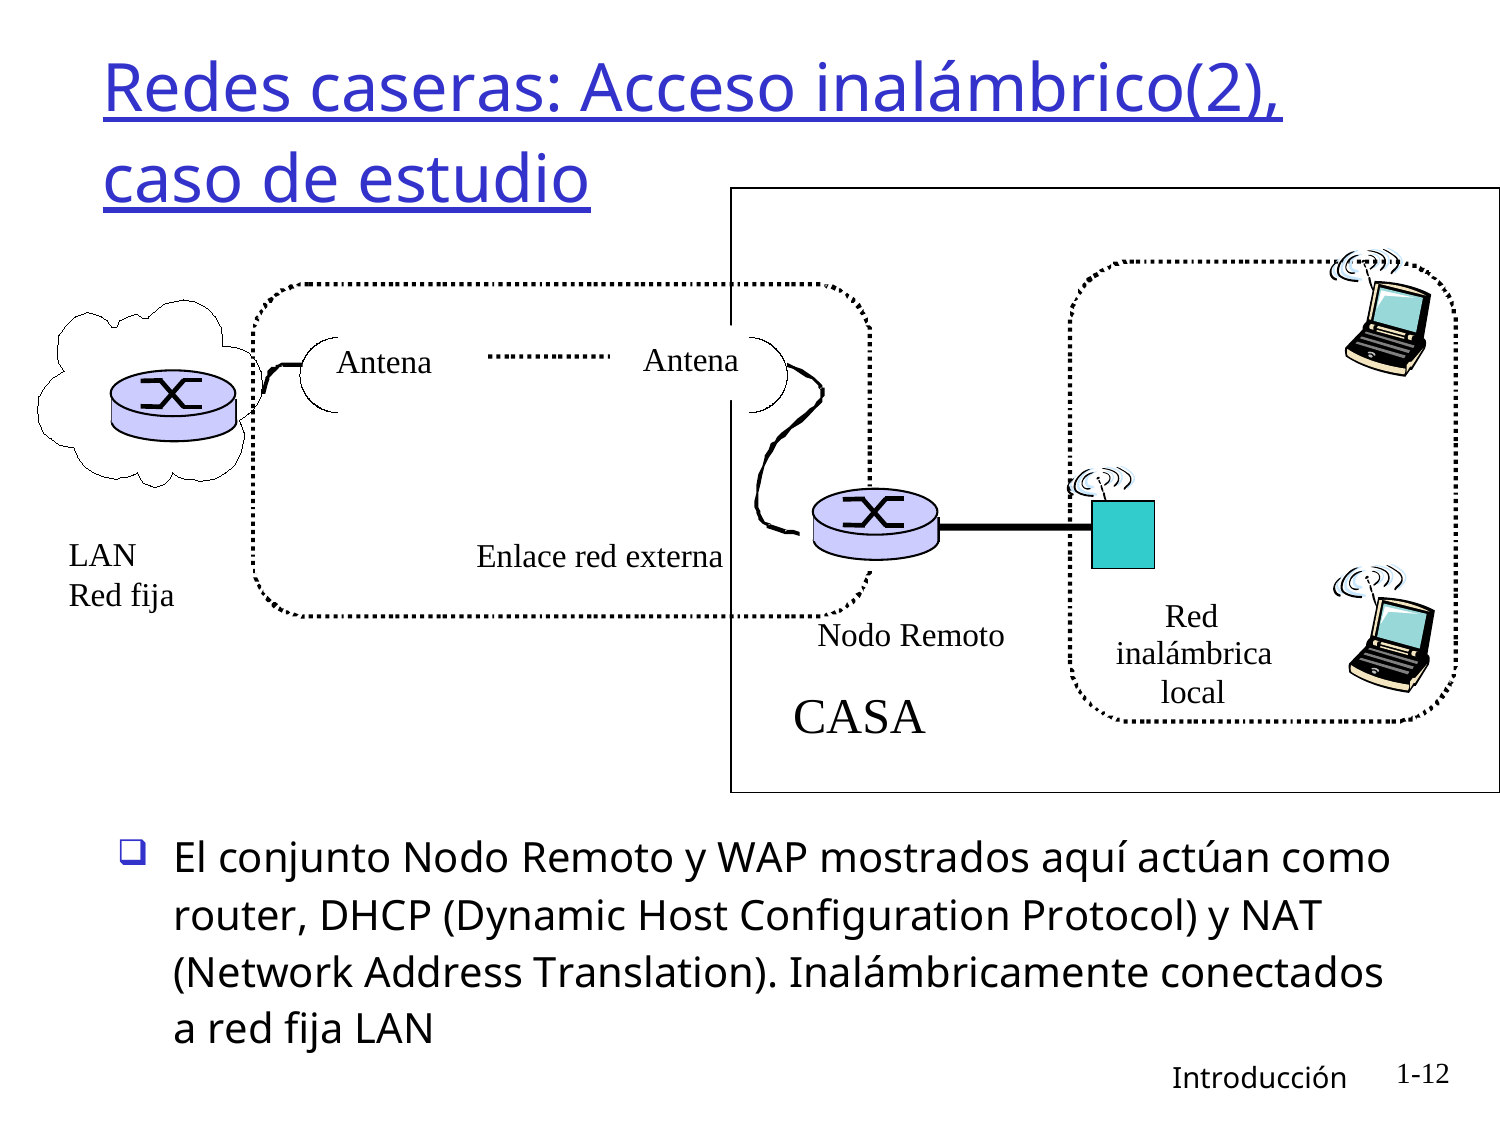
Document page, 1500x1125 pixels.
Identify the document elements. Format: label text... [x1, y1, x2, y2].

text_box [1092, 272, 1100, 279]
text_box [1445, 292, 1452, 299]
text_box inalámbrica [1115, 630, 1273, 671]
text_box Enlace red externa [476, 534, 724, 575]
text_box [1070, 302, 1077, 310]
text_box [262, 313, 487, 417]
text_box [277, 606, 284, 613]
text_box [1443, 686, 1450, 693]
text_box [263, 302, 268, 310]
text_box [1107, 263, 1112, 271]
title Redes caseras: Acceso inalámbrico(2), caso de estudio [87, 36, 1430, 226]
text_box [855, 591, 862, 598]
text_box LAN Red fija [68, 533, 176, 613]
picture [1332, 562, 1435, 693]
text_box [256, 583, 262, 590]
text_box [279, 288, 287, 293]
text_box [1086, 276, 1093, 283]
text_box [801, 484, 1066, 569]
text_box [1098, 267, 1105, 273]
text_box [265, 595, 272, 603]
text_box [830, 284, 837, 291]
text_box [1428, 705, 1434, 712]
text_box [110, 370, 237, 442]
text_box [271, 602, 278, 609]
text_box CASA [778, 676, 942, 752]
picture [1066, 464, 1155, 569]
text_box [859, 309, 866, 316]
text_box Antena [642, 337, 740, 378]
text_box Red [1164, 593, 1219, 630]
text_box [254, 315, 260, 322]
text_box [1092, 501, 1155, 569]
text_box [1430, 275, 1438, 281]
text_box [1400, 717, 1407, 724]
text_box Antena [335, 340, 433, 381]
text_box [1437, 280, 1444, 287]
text_box [288, 284, 295, 291]
text_box [1447, 680, 1454, 687]
text_box [1439, 692, 1446, 700]
text_box [1449, 300, 1454, 308]
text_box [1414, 713, 1421, 720]
text_box [1441, 286, 1448, 293]
text_box local [1160, 669, 1226, 710]
text_box [267, 296, 274, 303]
picture [1329, 246, 1432, 377]
text_box [601, 311, 825, 536]
text_box Nodo Remoto [817, 612, 1006, 653]
text_box [1435, 698, 1440, 706]
text_box [851, 597, 856, 605]
text_box [855, 302, 862, 310]
list El conjunto Nodo Remoto y WAP mostrados aquí actúan como router, DHCP (Dynamic Host Configuration Protocol) y NAT (Network Address Translation). Inalámbricamente conectados a red fija LAN [102, 820, 1428, 1053]
text_box [1082, 694, 1087, 702]
text_box [1425, 270, 1431, 277]
text_box [304, 282, 313, 287]
